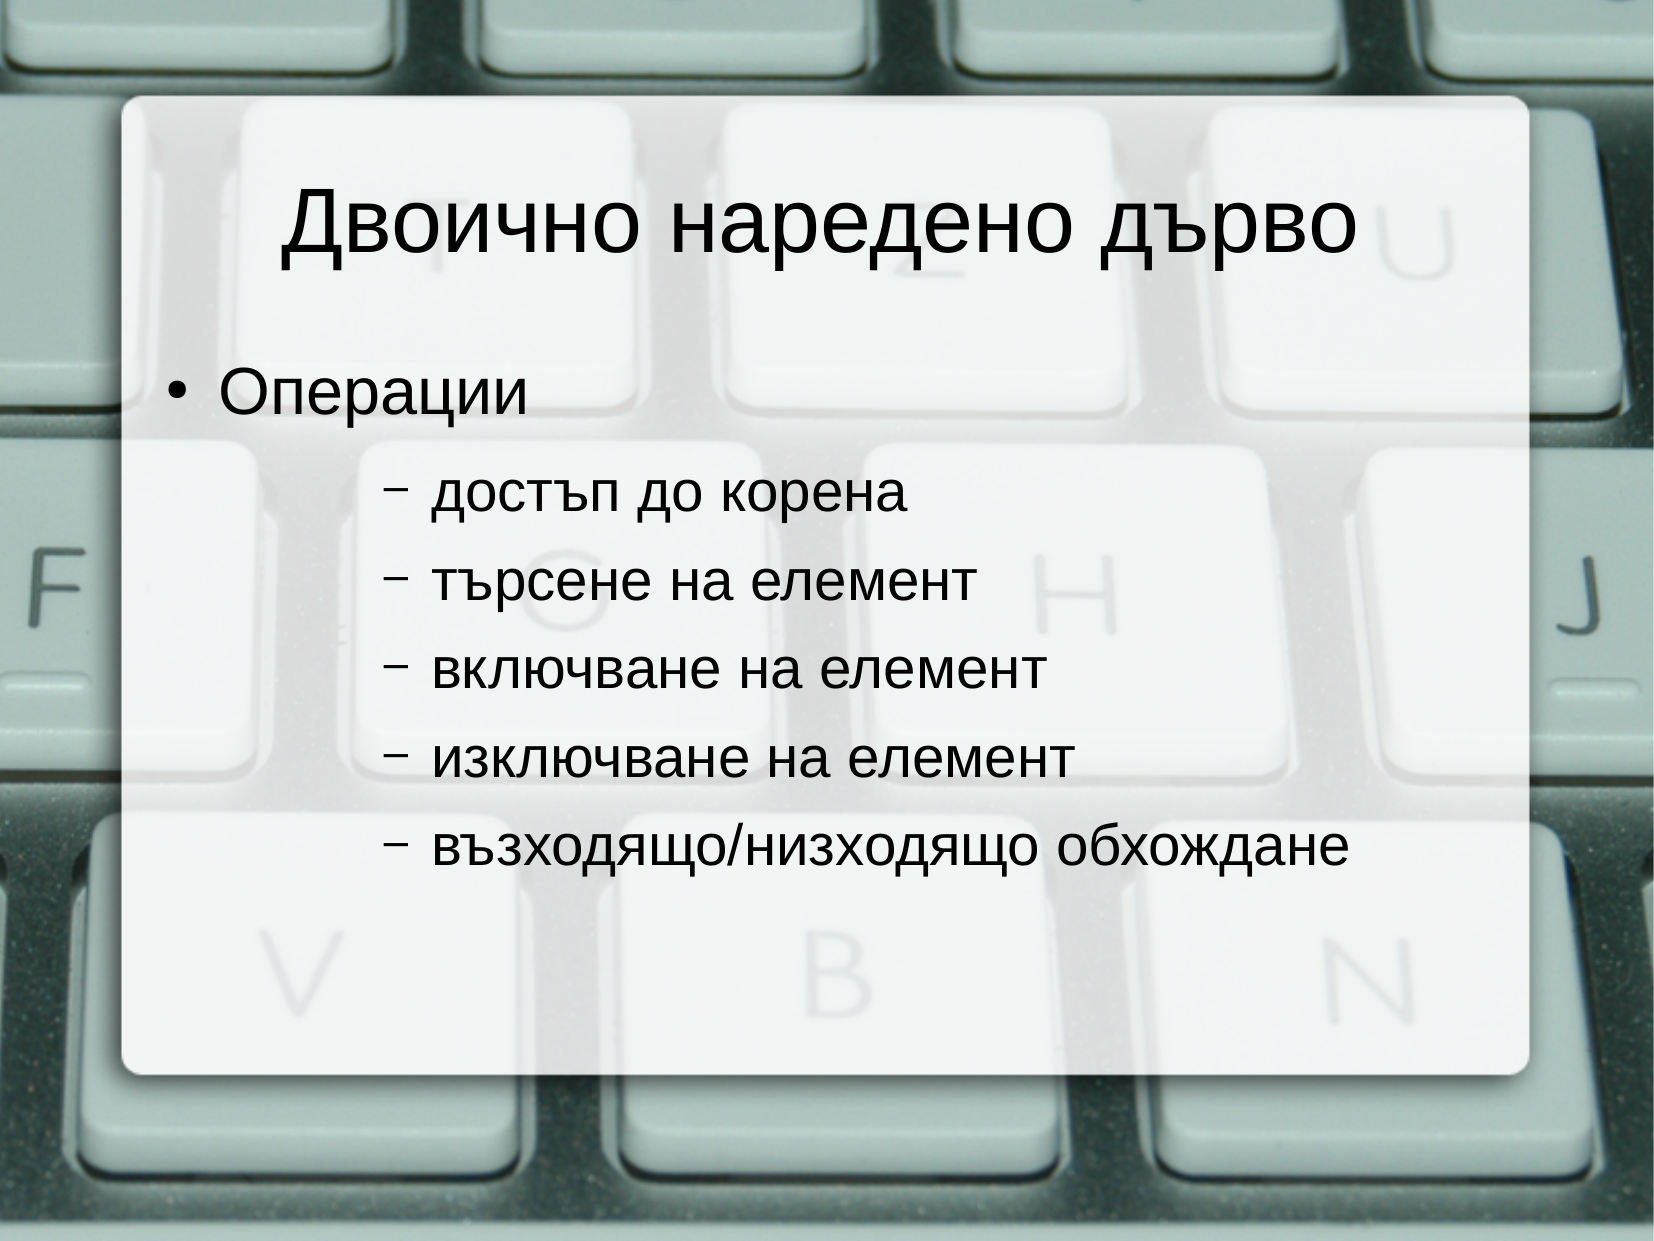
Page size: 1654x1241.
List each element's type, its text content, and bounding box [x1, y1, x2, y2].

picture [0, 0, 1654, 1241]
list Операции достъп до корена търсене на елемент включване на елемент изключване на елемент възходящо/низходящо обхождане [147, 354, 1506, 1074]
title Двоично наредено дърво [135, 117, 1506, 325]
